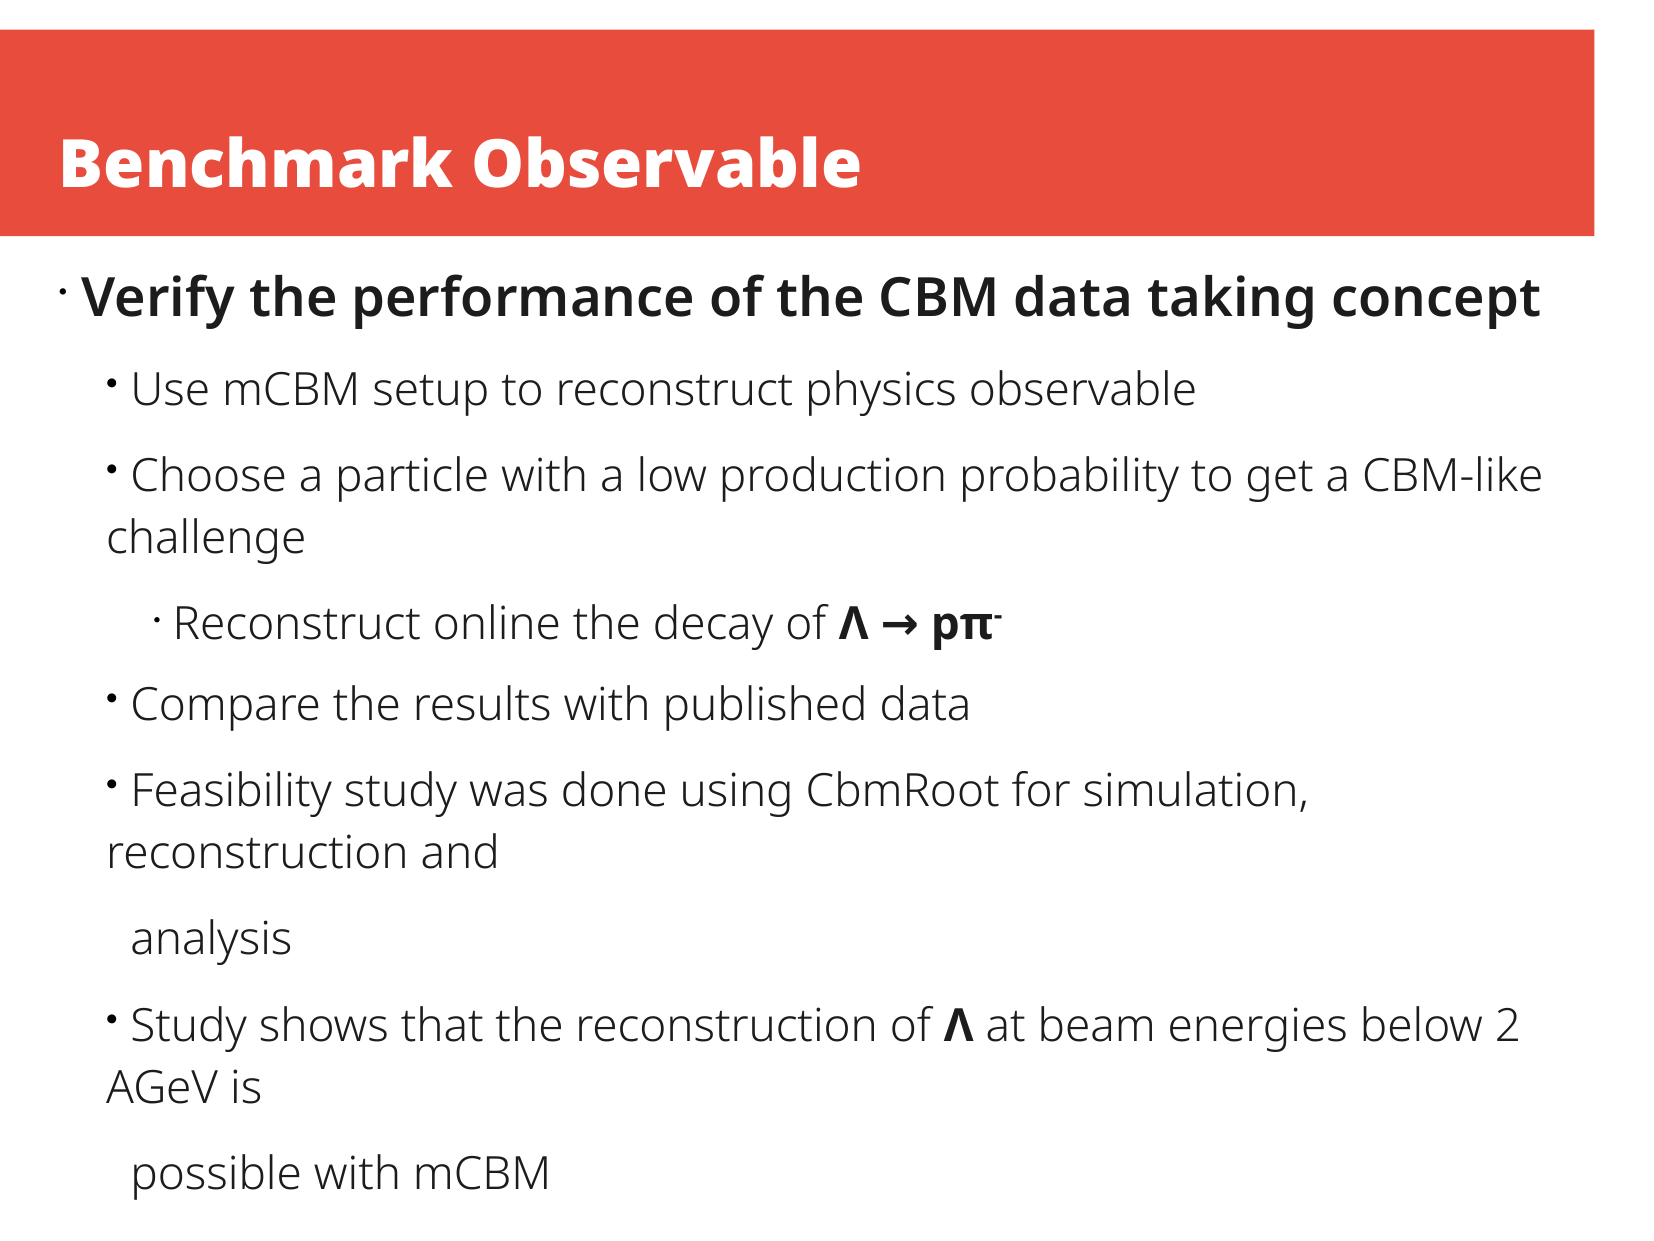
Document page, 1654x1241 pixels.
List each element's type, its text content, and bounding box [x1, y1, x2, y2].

list Verify the performance of the CBM data taking concept Use mCBM setup to reconstruct physics observable Choose a particle with a low production probability to get a CBM-like challenge Reconstruct online the decay of Λ → pπ- Compare the results with published data Feasibility study was done using CbmRoot for simulation, reconstruction and analysis Study shows that the reconstruction of Λ at beam energies below 2 AGeV is possible with mCBM [59, 258, 1601, 1208]
title Benchmark Observable [59, 59, 1595, 207]
